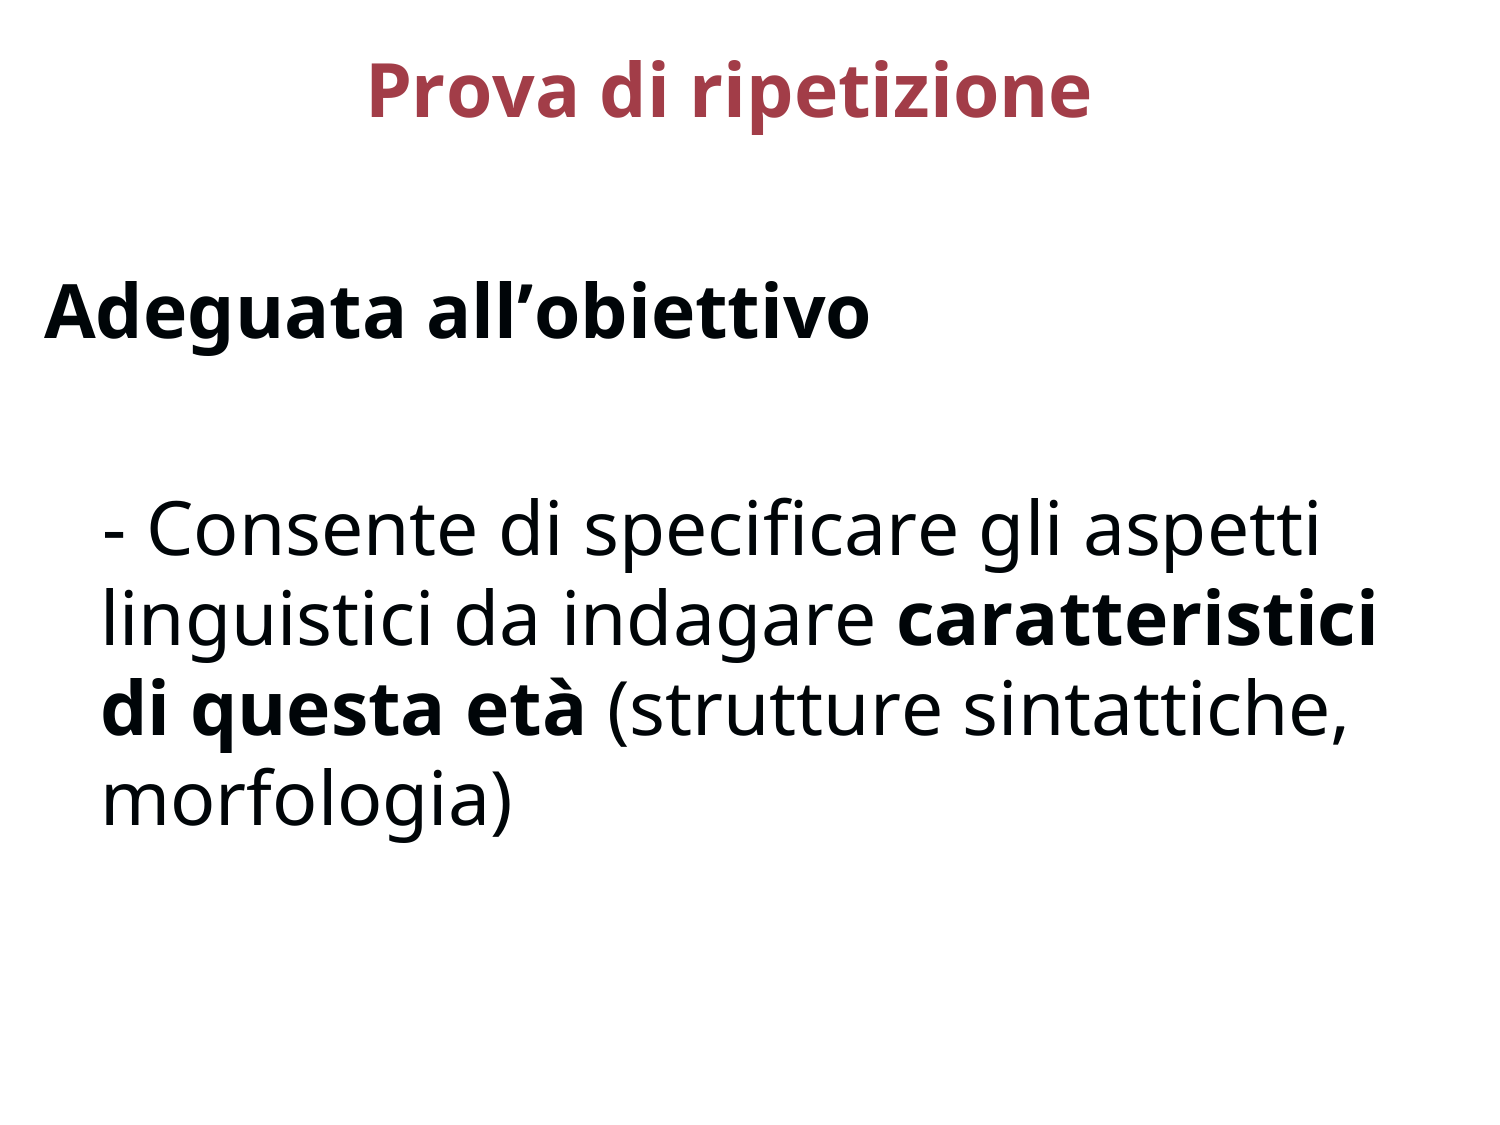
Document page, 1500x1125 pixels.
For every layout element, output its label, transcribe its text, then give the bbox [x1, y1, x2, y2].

list Adeguata all’obiettivo - Consente di specificare gli aspetti linguistici da indagare caratteristici di questa età (strutture sintattiche, morfologia) [29, 255, 1459, 1047]
title Prova di ripetizione [0, 0, 1459, 175]
